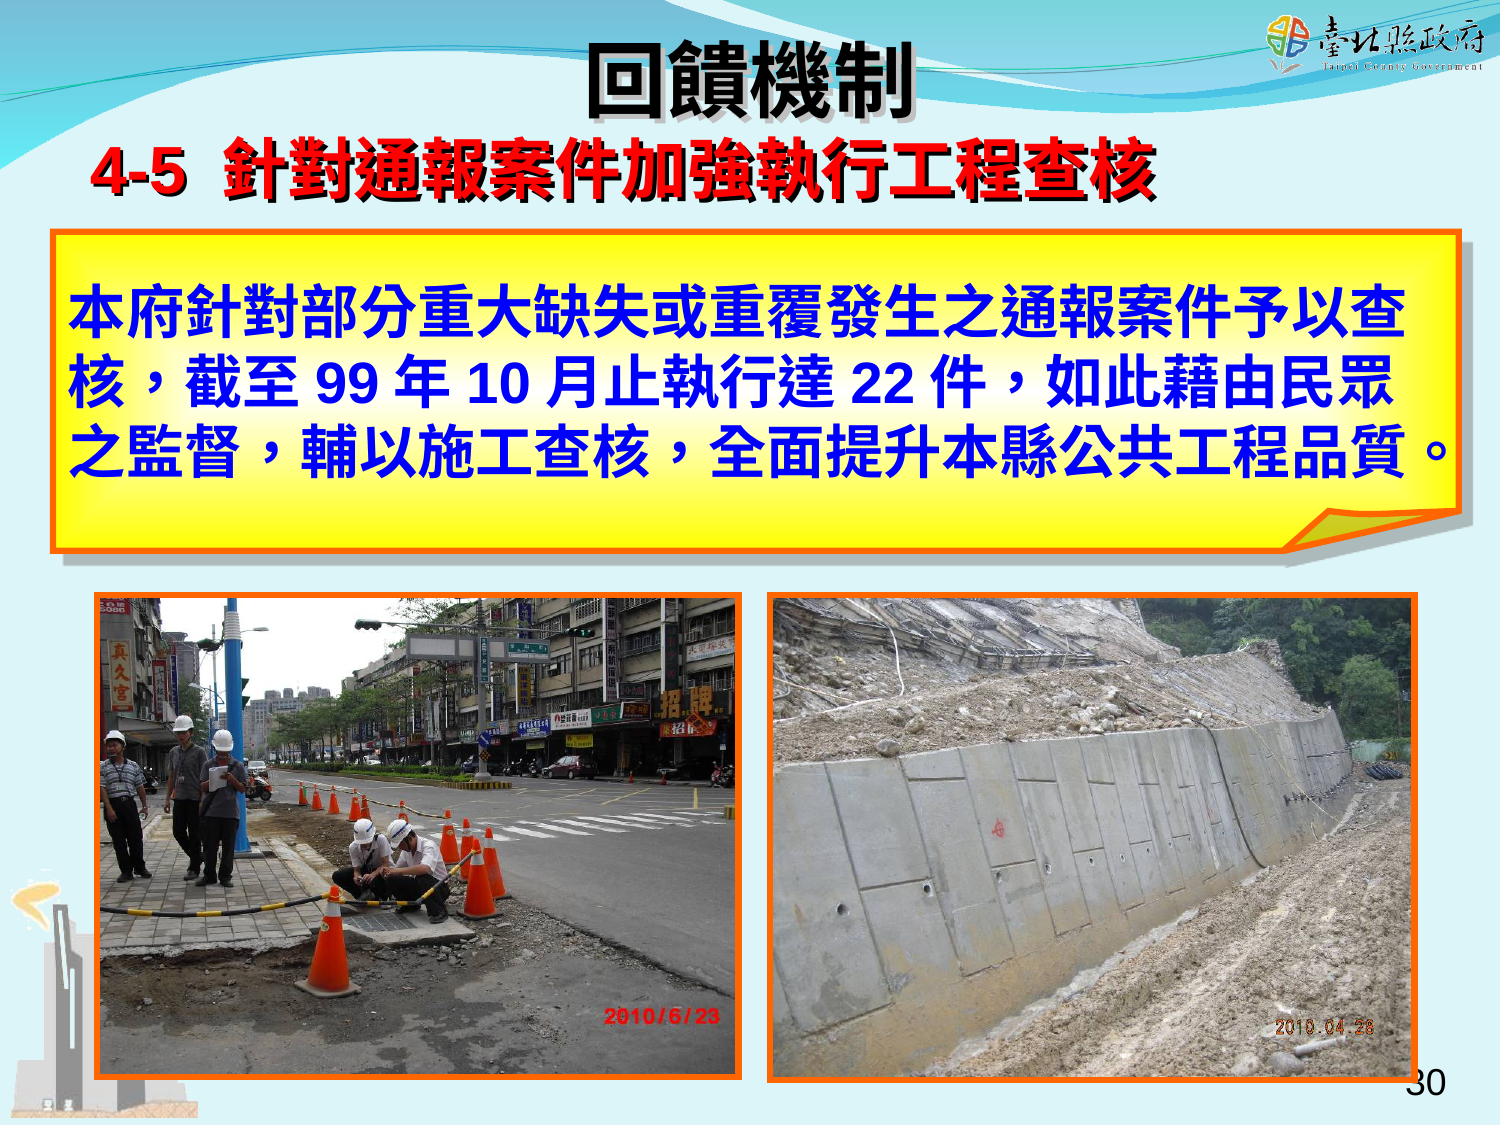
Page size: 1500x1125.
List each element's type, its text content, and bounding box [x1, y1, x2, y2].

picture [11, 869, 198, 1118]
picture [0, 0, 1500, 102]
picture [100, 597, 736, 1075]
title 回饋機制 [75, 19, 1426, 113]
picture [773, 597, 1412, 1077]
text_box 本府針對部分重大缺失或重覆發生之通報案件予以查核，截至99年10月止執行達22件，如此藉由民眾之監督，輔以施工查核，全面提升本縣公共工程品質。 [53, 231, 1459, 551]
list 4-5 針對通報案件加強執行工程查核 [75, 113, 1426, 220]
